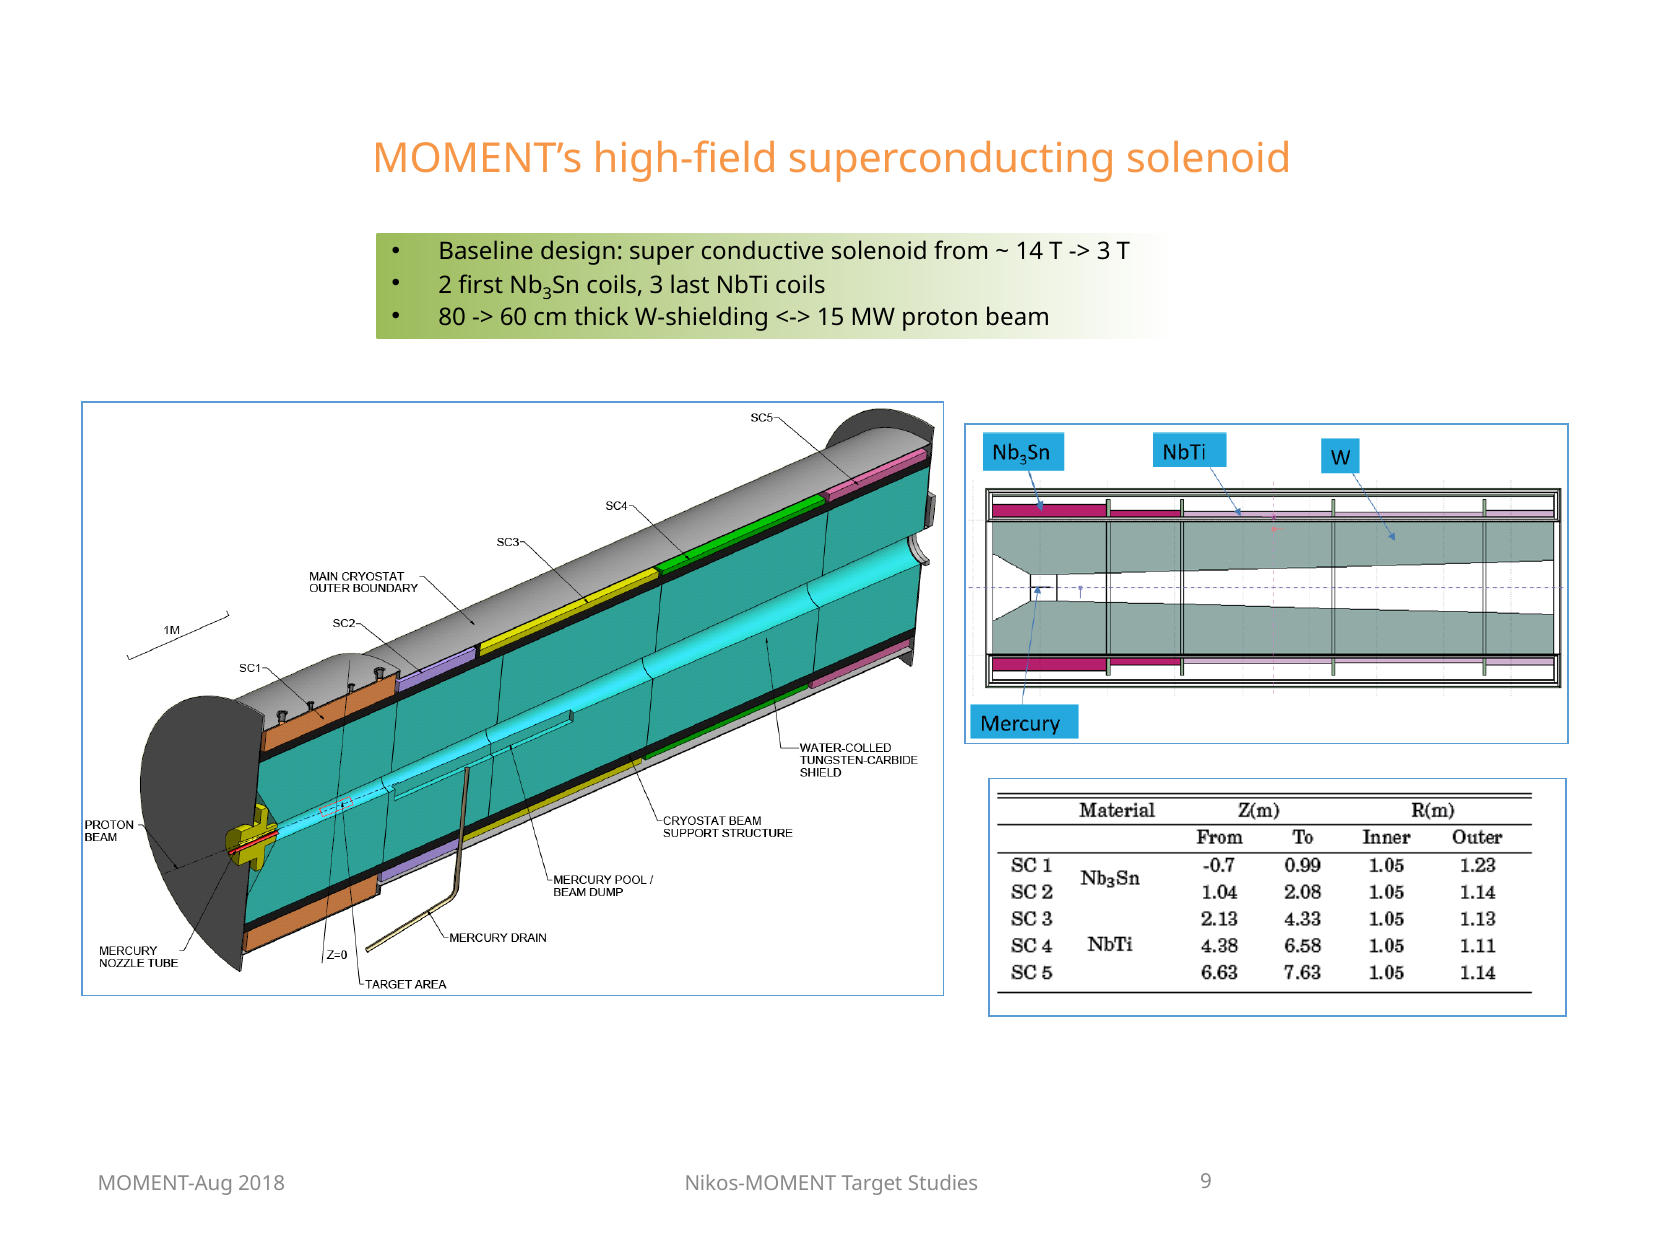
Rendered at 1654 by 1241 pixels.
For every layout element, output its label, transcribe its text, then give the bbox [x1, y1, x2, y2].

list Baseline design: super conductive solenoid from ~ 14 T -> 3 T 2 first Nb3Sn coils, 3 last NbTi coils 80 -> 60 cm thick W-shielding <-> 15 MW proton beam [376, 233, 1170, 339]
text_box MOMENT-Aug 2018 [82, 1149, 469, 1216]
text_box Nikos-MOMENT Target Studies [635, 1157, 1029, 1208]
picture [989, 779, 1566, 1016]
title MOMENT’s high-field superconducting solenoid [183, 98, 1481, 214]
picture [82, 402, 943, 995]
text_box [1185, 1149, 1571, 1216]
picture [965, 424, 1567, 743]
